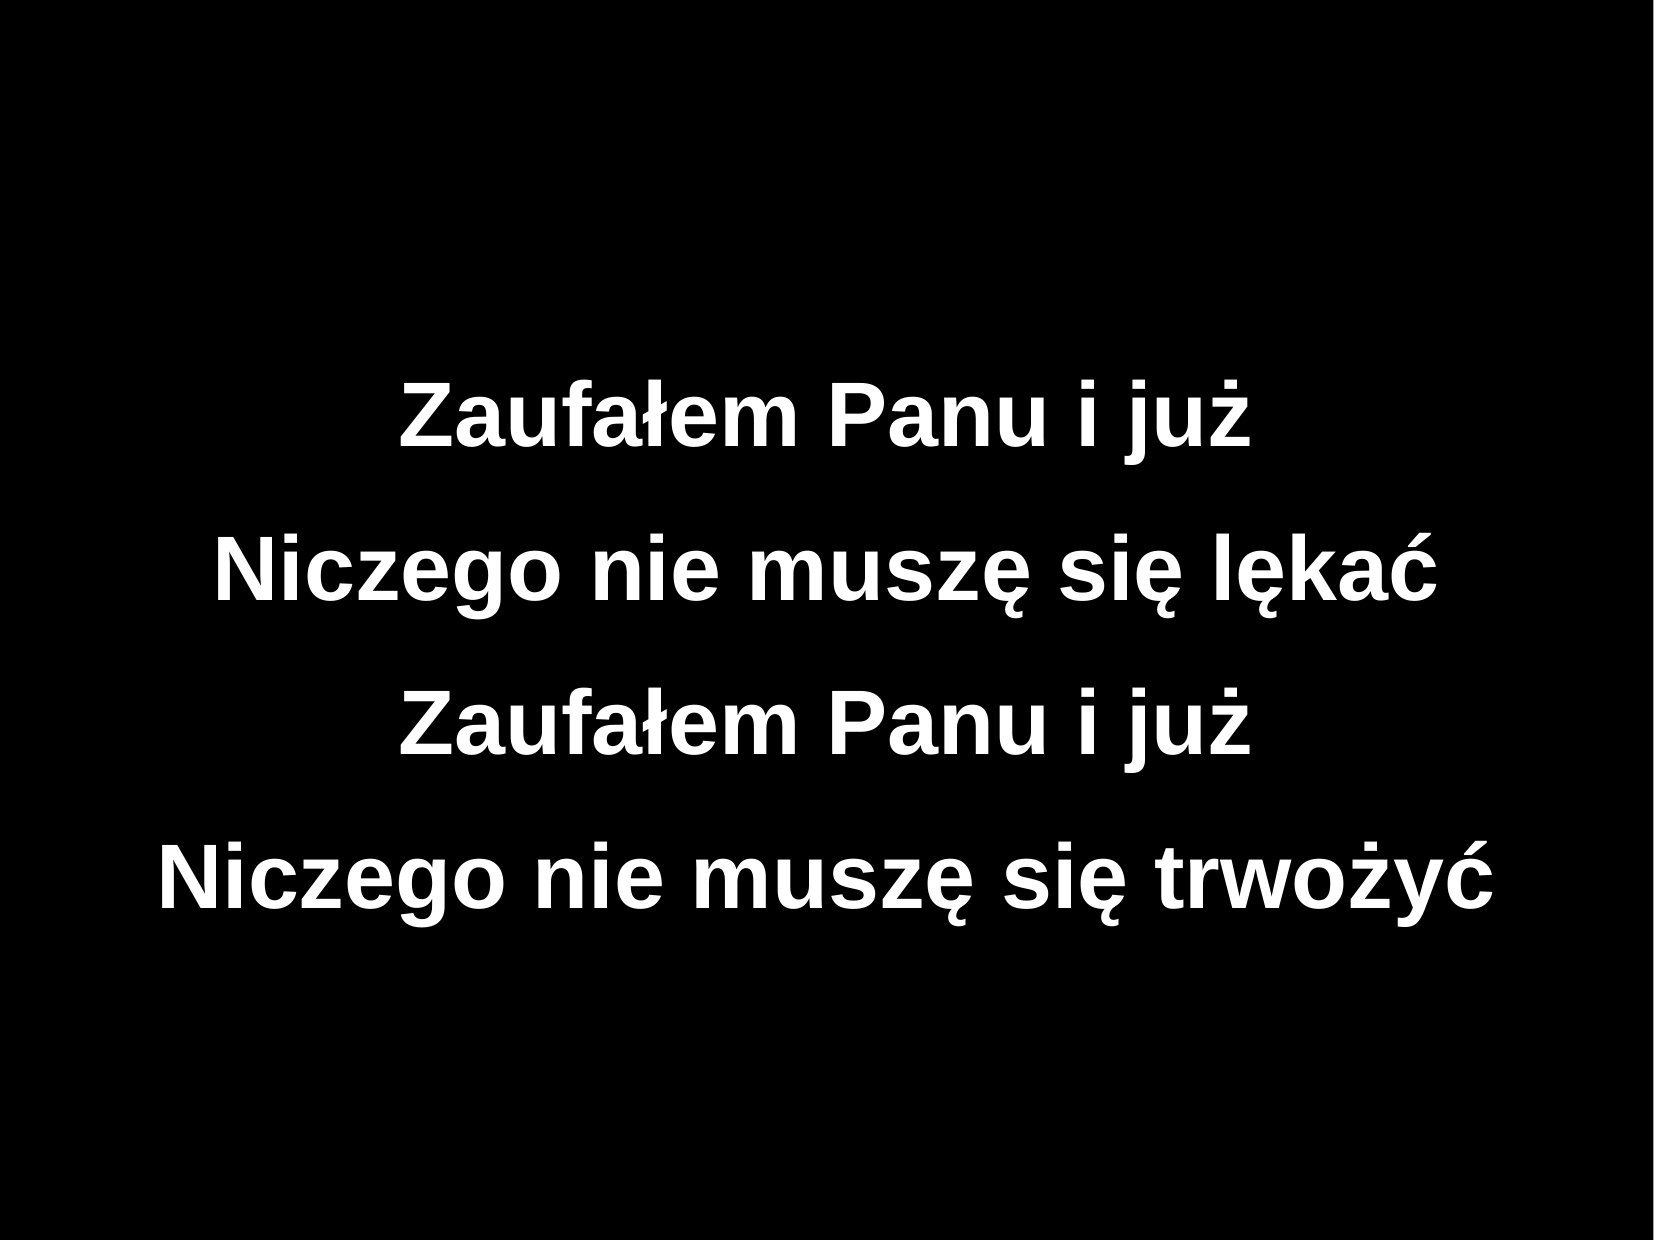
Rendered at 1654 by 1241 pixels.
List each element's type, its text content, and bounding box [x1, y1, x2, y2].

subtitle Zaufałem Panu i już Niczego nie muszę się lękać Zaufałem Panu i już Niczego nie muszę się trwożyć [0, 0, 1654, 1241]
